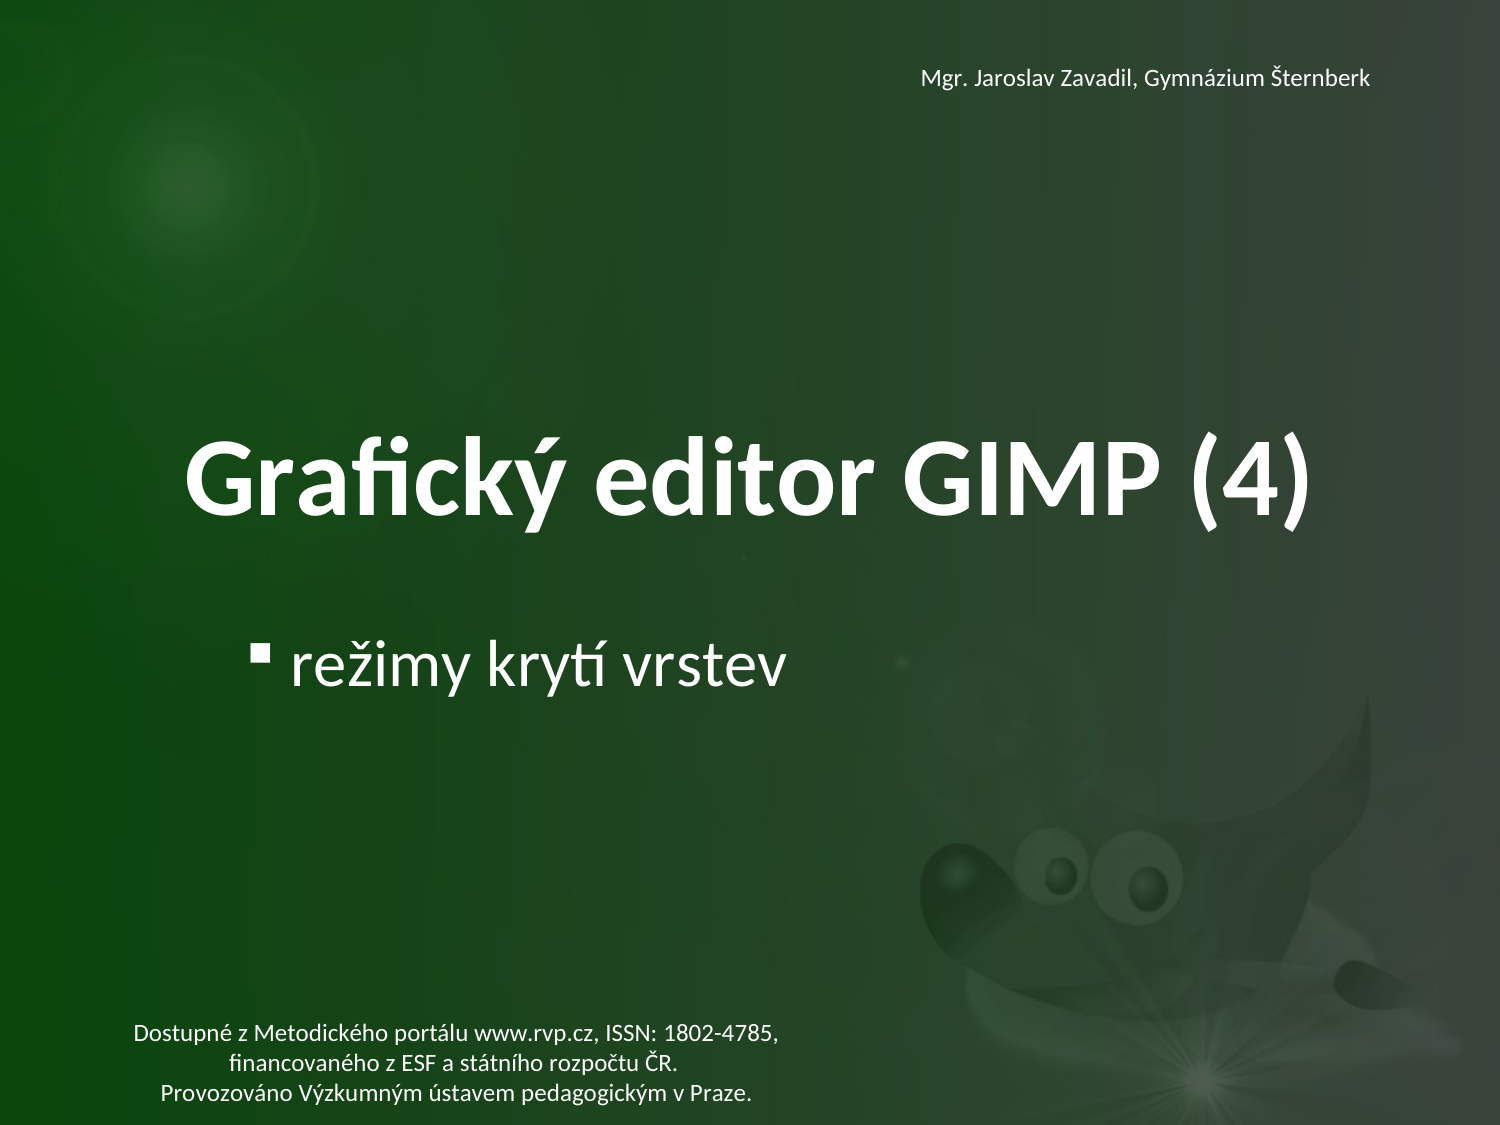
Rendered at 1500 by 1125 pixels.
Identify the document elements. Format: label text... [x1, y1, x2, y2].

text_box Grafický editor GIMP (4) [112, 349, 1388, 591]
picture [0, 0, 1500, 1125]
text_box Mgr. Jaroslav Zavadil, Gymnázium Šternberk [856, 46, 1436, 107]
text_box režimy krytí vrstev [230, 621, 1281, 868]
text_box Dostupné z Metodického portálu www.rvp.cz, ISSN: 1802-4785, financovaného z ESF a státního rozpočtu ČR. Provozováno Výzkumným ústavem pedagogickým v Praze. [58, 1031, 856, 1092]
